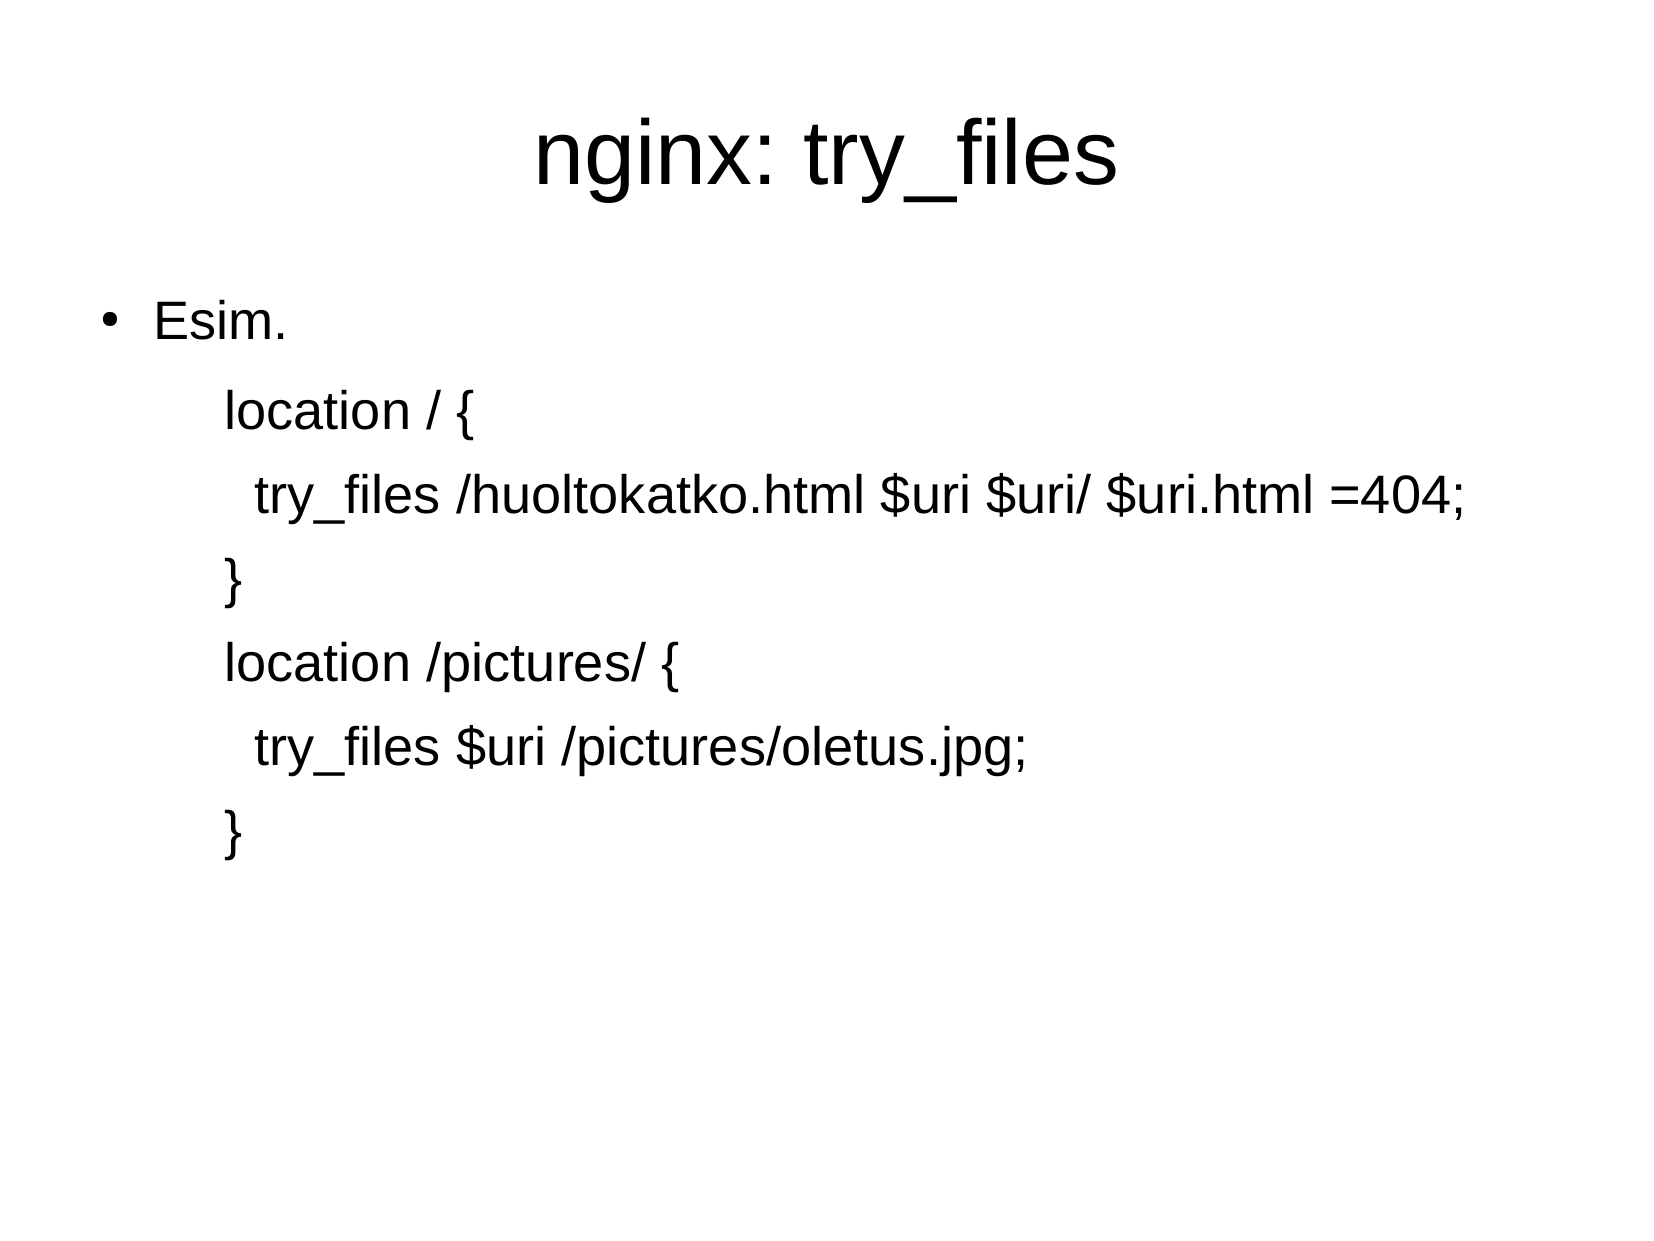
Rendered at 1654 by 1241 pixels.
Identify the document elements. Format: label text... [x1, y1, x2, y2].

title nginx: try_files [82, 49, 1571, 257]
list Esim. location / { try_files /huoltokatko.html $uri $uri/ $uri.html =404; } location /pictures/ { try_files $uri /pictures/oletus.jpg; } [82, 290, 1571, 1010]
